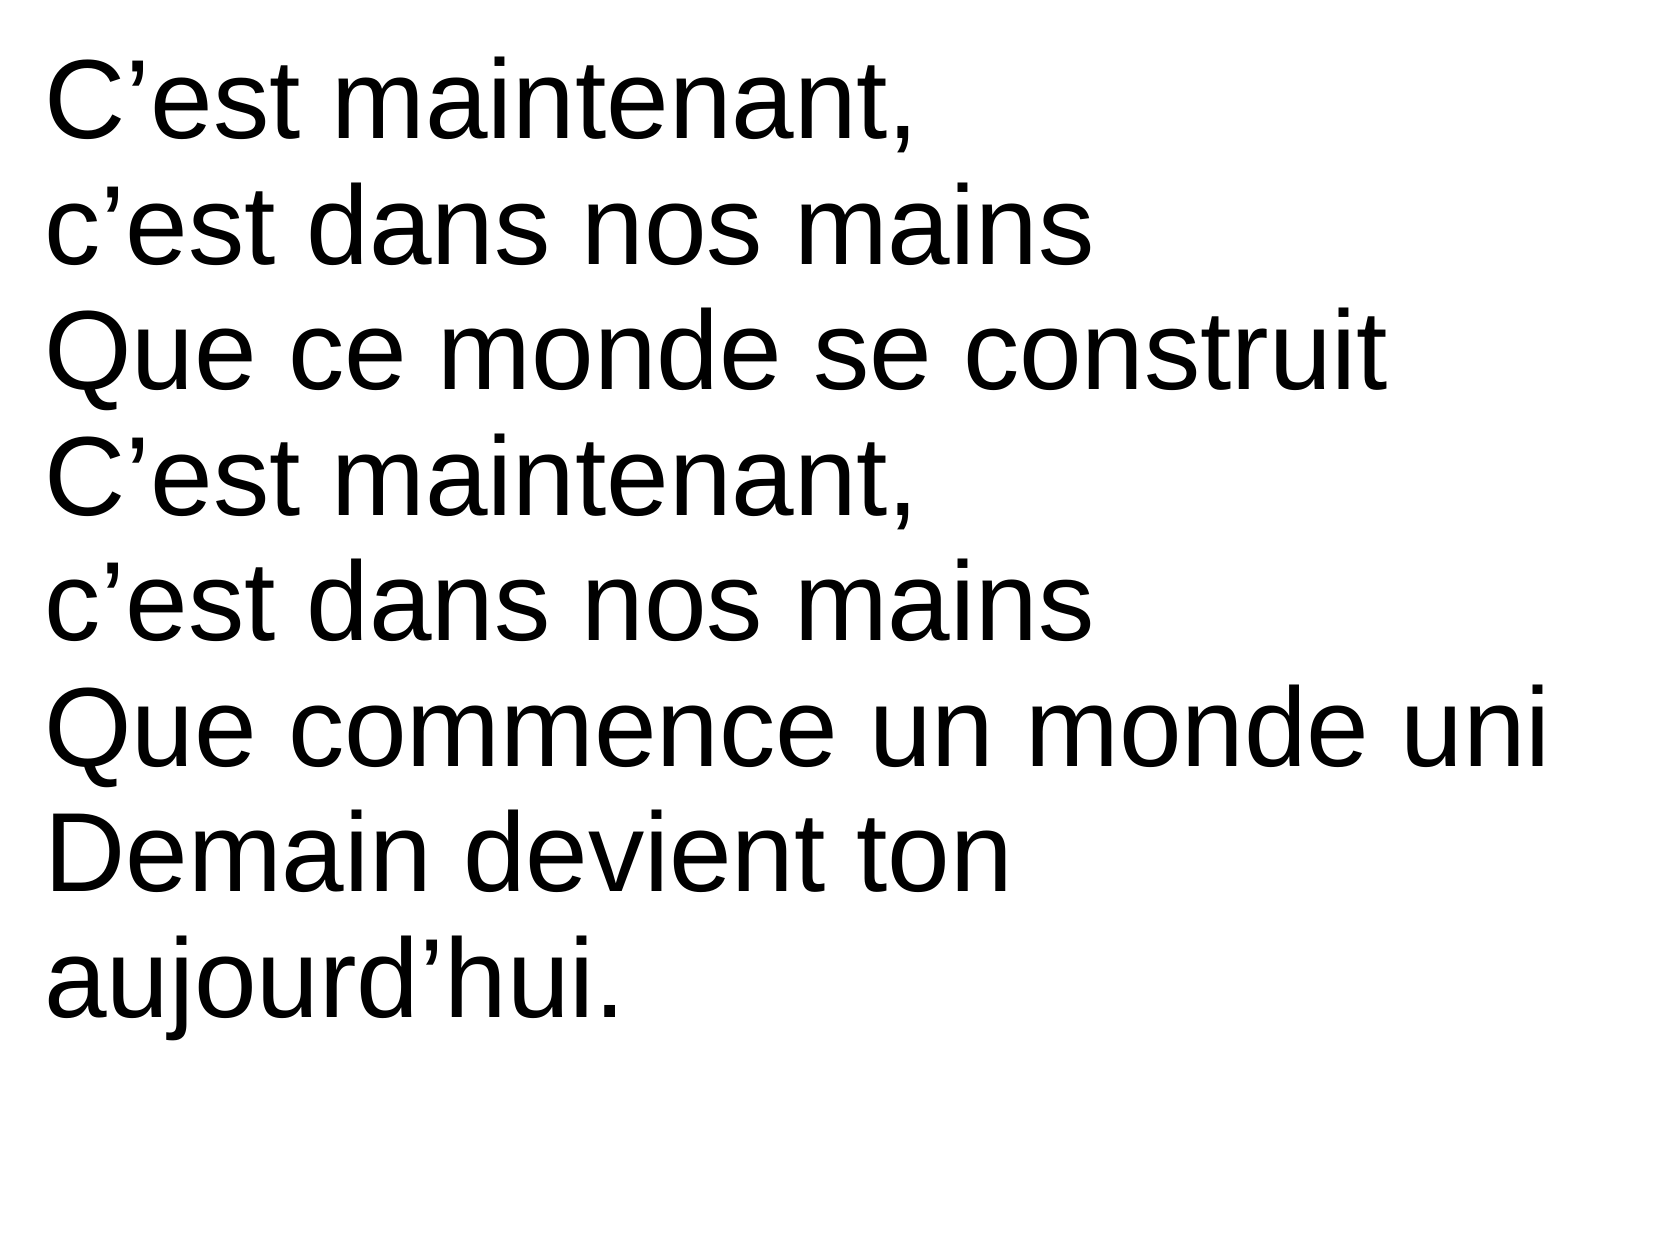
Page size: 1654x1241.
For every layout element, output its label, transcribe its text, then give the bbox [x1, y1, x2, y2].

text_box C’est maintenant, c’est dans nos mains Que ce monde se construit C’est maintenant, c’est dans nos mains Que commence un monde uni Demain devient ton aujourd’hui. [29, 29, 1625, 1049]
